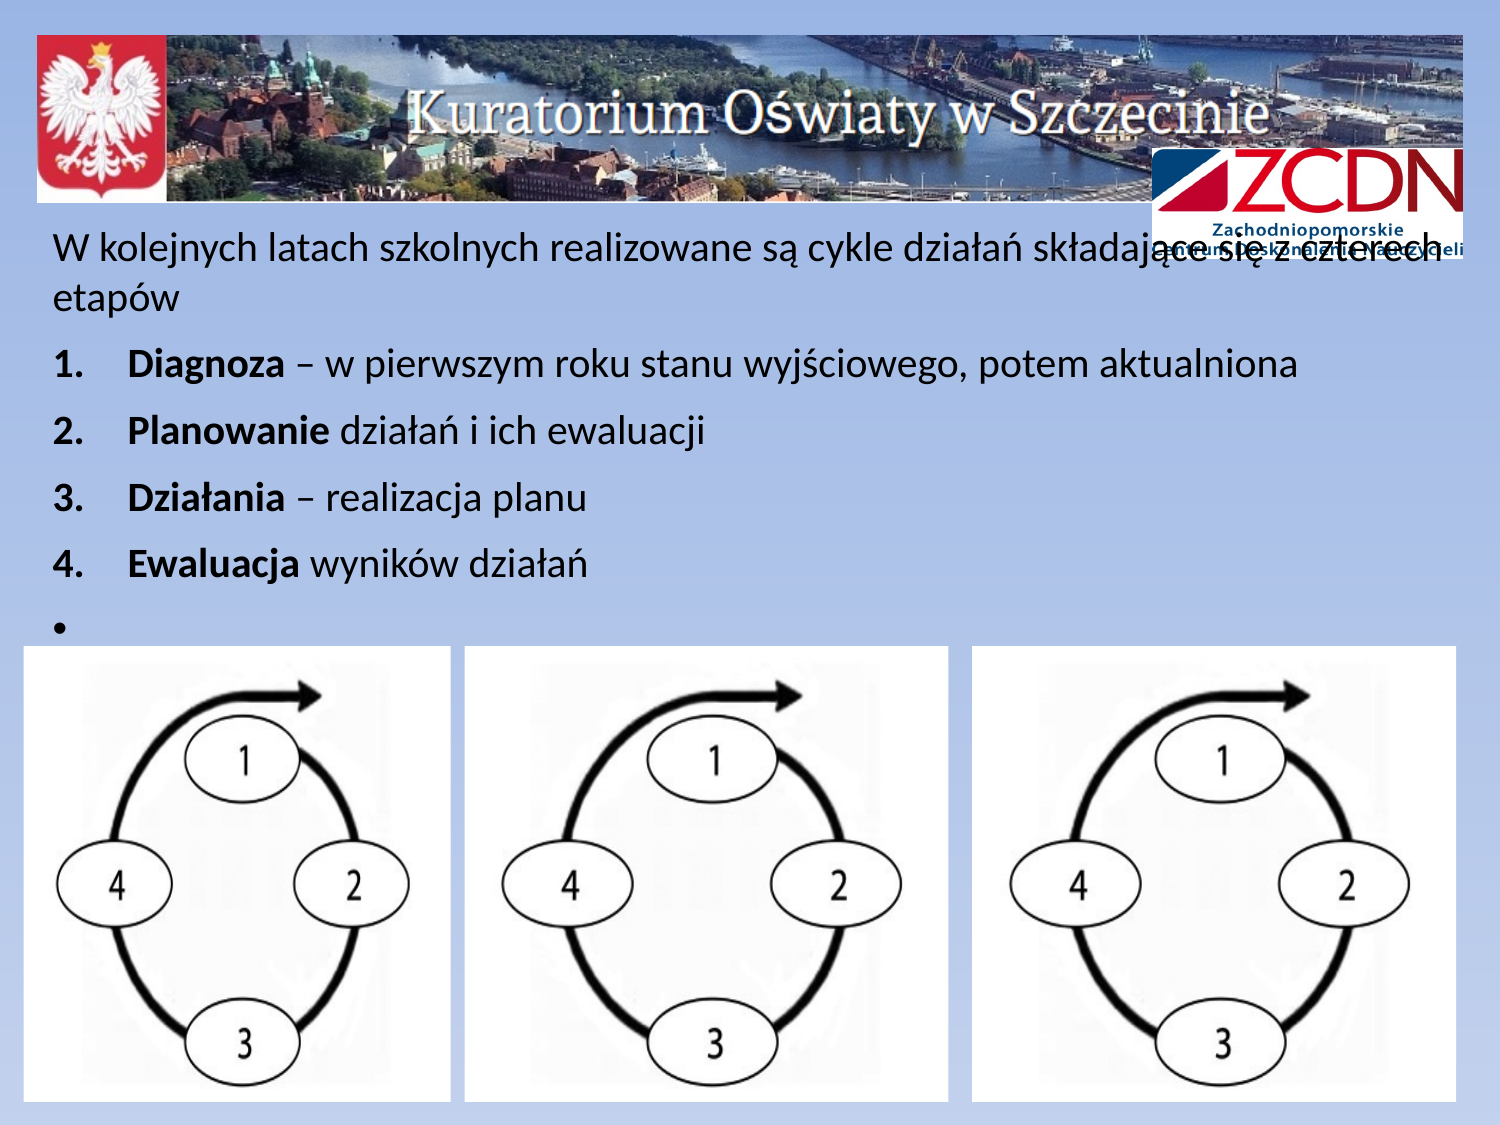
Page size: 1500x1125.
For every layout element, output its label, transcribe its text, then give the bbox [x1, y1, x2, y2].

picture [972, 646, 1457, 1102]
list W kolejnych latach szkolnych realizowane są cykle działań składające się z czterech etapów Diagnoza – w pierwszym roku stanu wyjściowego, potem aktualniona Planowanie działań i ich ewaluacji Działania – realizacja planu Ewaluacja wyników działań [37, 211, 1480, 1125]
picture [23, 646, 451, 1102]
picture [464, 646, 949, 1102]
picture [37, 35, 1463, 211]
